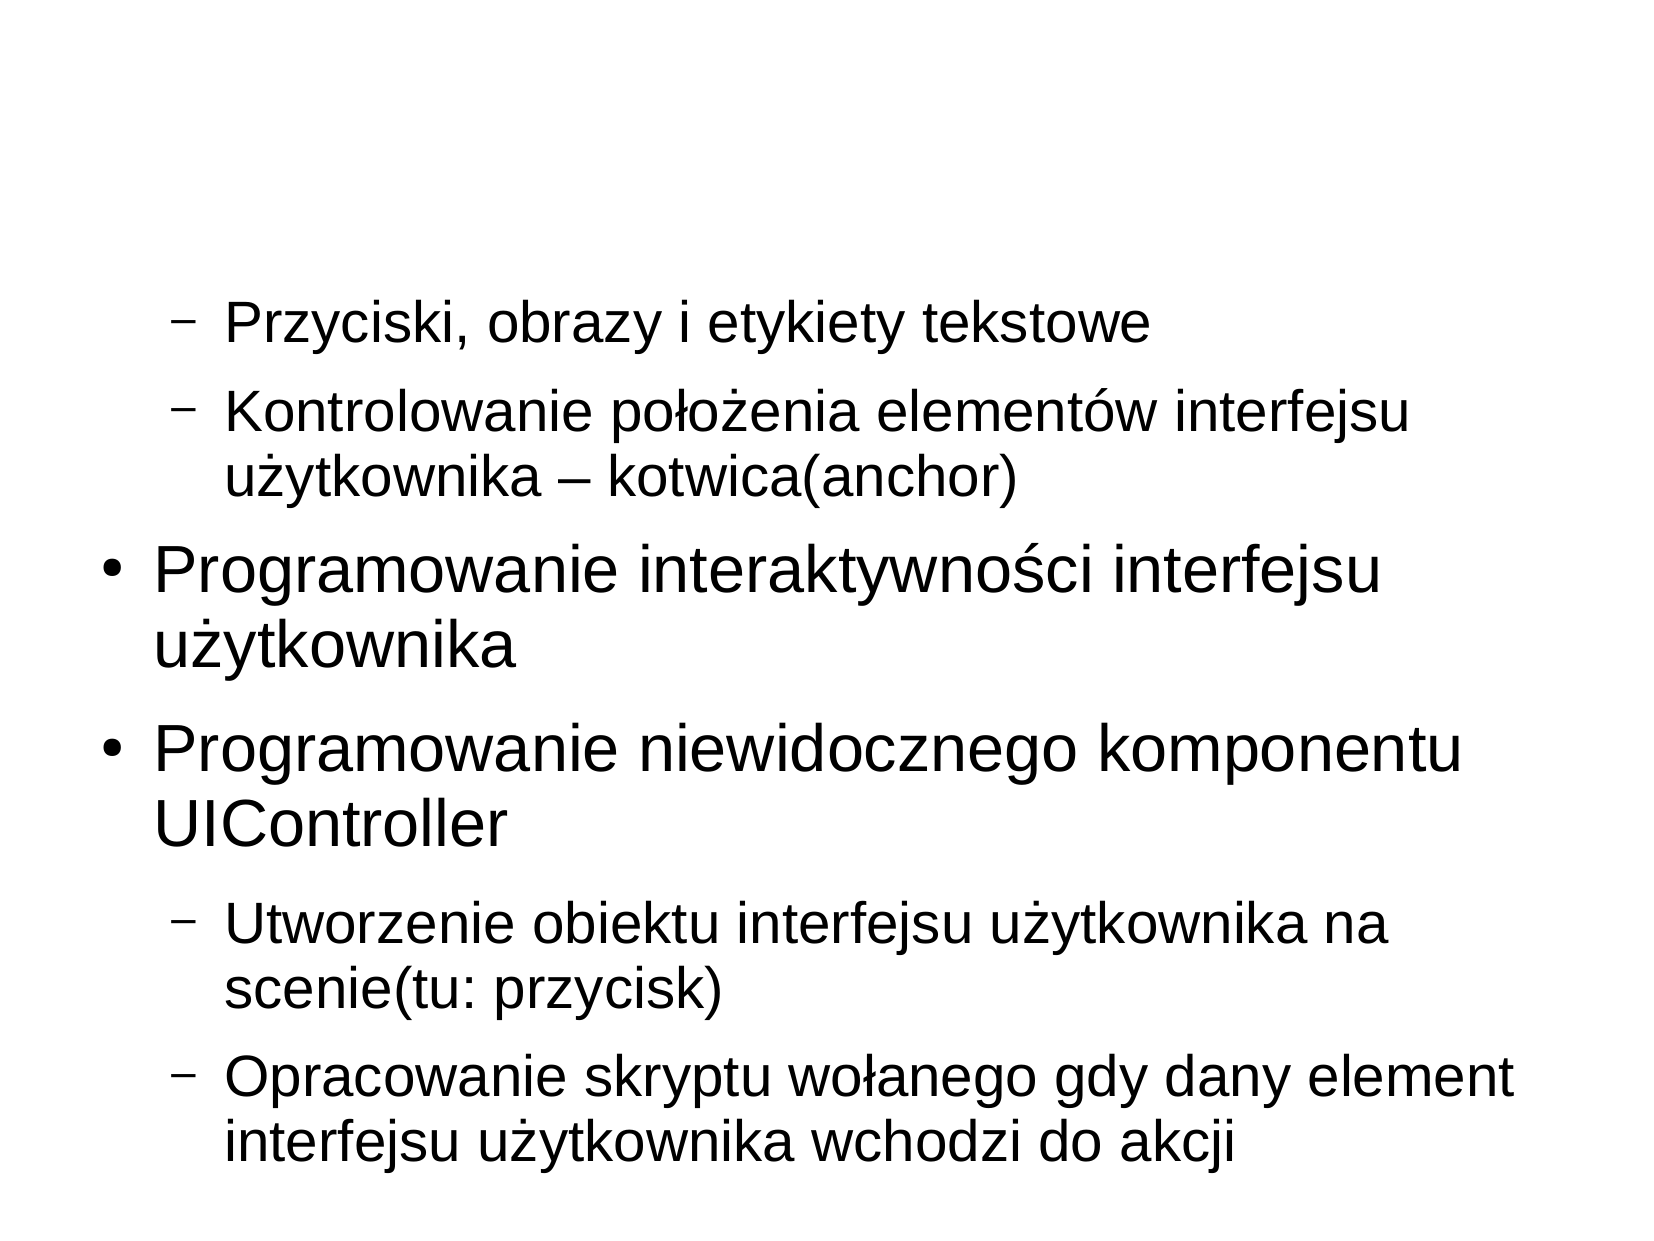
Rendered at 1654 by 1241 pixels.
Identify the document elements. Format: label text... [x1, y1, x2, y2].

list Przyciski, obrazy i etykiety tekstowe Kontrolowanie położenia elementów interfejsu użytkownika – kotwica(anchor) Programowanie interaktywności interfejsu użytkownika Programowanie niewidocznego komponentu UIController Utworzenie obiektu interfejsu użytkownika na scenie(tu: przycisk) Opracowanie skryptu wołanego gdy dany element interfejsu użytkownika wchodzi do akcji [82, 290, 1571, 1175]
